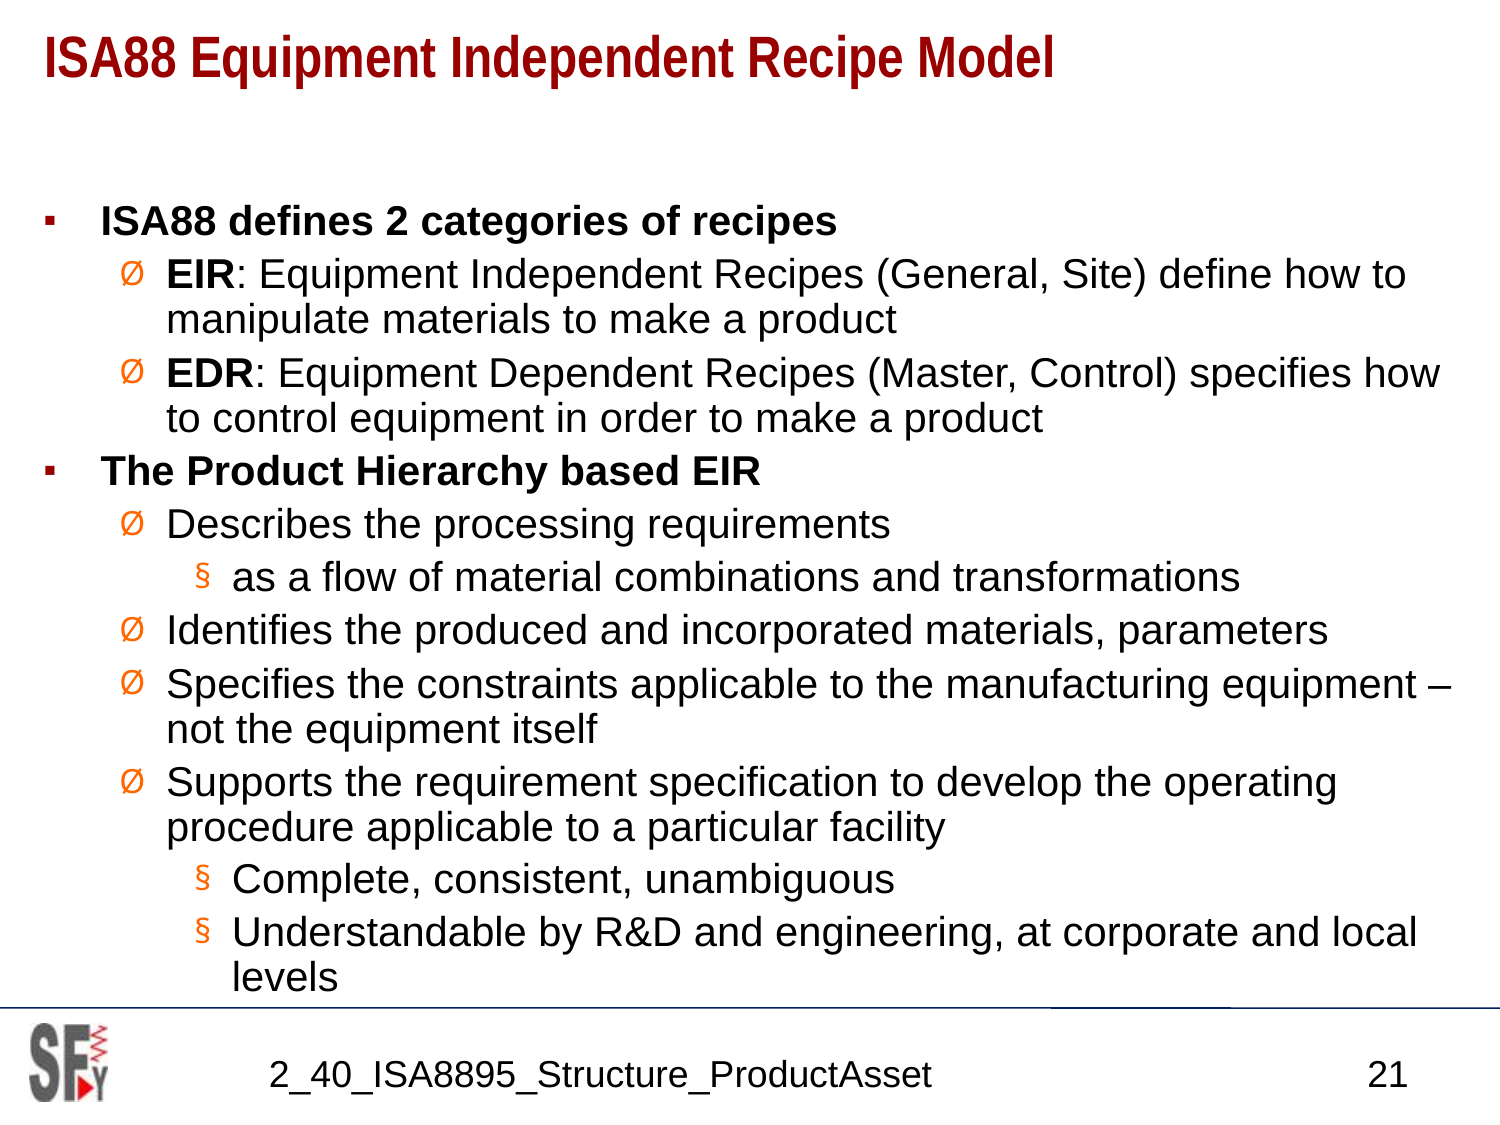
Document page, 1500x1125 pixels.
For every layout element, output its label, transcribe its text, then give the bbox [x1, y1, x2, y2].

list ISA88 defines 2 categories of recipes EIR: Equipment Independent Recipes (General, Site) define how to manipulate materials to make a product EDR: Equipment Dependent Recipes (Master, Control) specifies how to control equipment in order to make a product The Product Hierarchy based EIR Describes the processing requirements as a flow of material combinations and transformations Identifies the produced and incorporated materials, parameters Specifies the constraints applicable to the manufacturing equipment – not the equipment itself Supports the requirement specification to develop the operating procedure applicable to a particular facility Complete, consistent, unambiguous Understandable by R&D and engineering, at corporate and local levels [29, 184, 1471, 988]
title ISA88 Equipment Independent Recipe Model [29, 12, 1471, 138]
picture [29, 1023, 108, 1102]
footer 2_40_ISA8895_Structure_ProductAsset [253, 1034, 1336, 1103]
slide_number <numéro> [1352, 1034, 1490, 1103]
